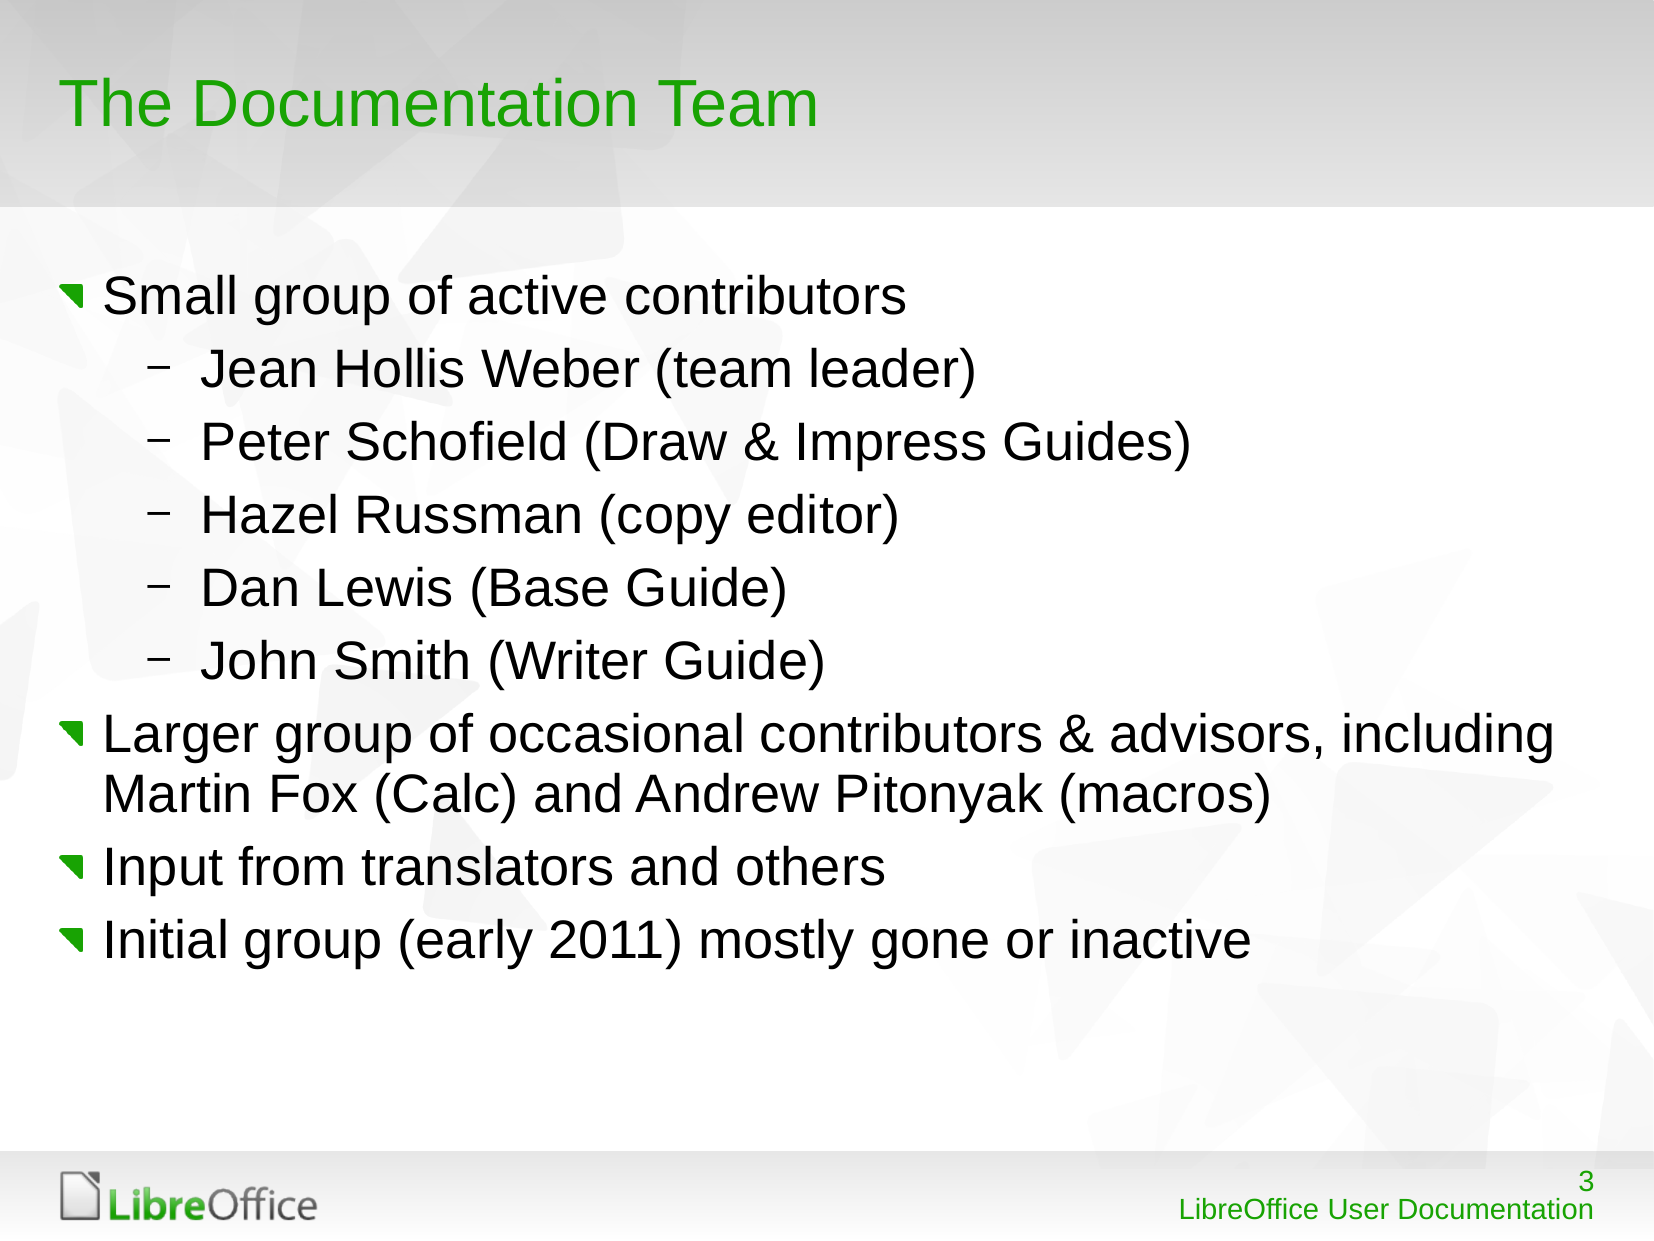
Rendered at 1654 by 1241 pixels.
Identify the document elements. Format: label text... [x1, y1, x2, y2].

picture [0, 0, 783, 931]
title The Documentation Team [59, 29, 1595, 178]
list Small group of active contributors Jean Hollis Weber (team leader) Peter Schofield (Draw & Impress Guides) Hazel Russman (copy editor) Dan Lewis (Base Guide) John Smith (Writer Guide) Larger group of occasional contributors & advisors, including Martin Fox (Calc) and Andrew Pitonyak (macros) Input from translators and others Initial group (early 2011) mostly gone or inactive [59, 265, 1595, 986]
picture [41, 1152, 337, 1240]
picture [915, 548, 1654, 1169]
